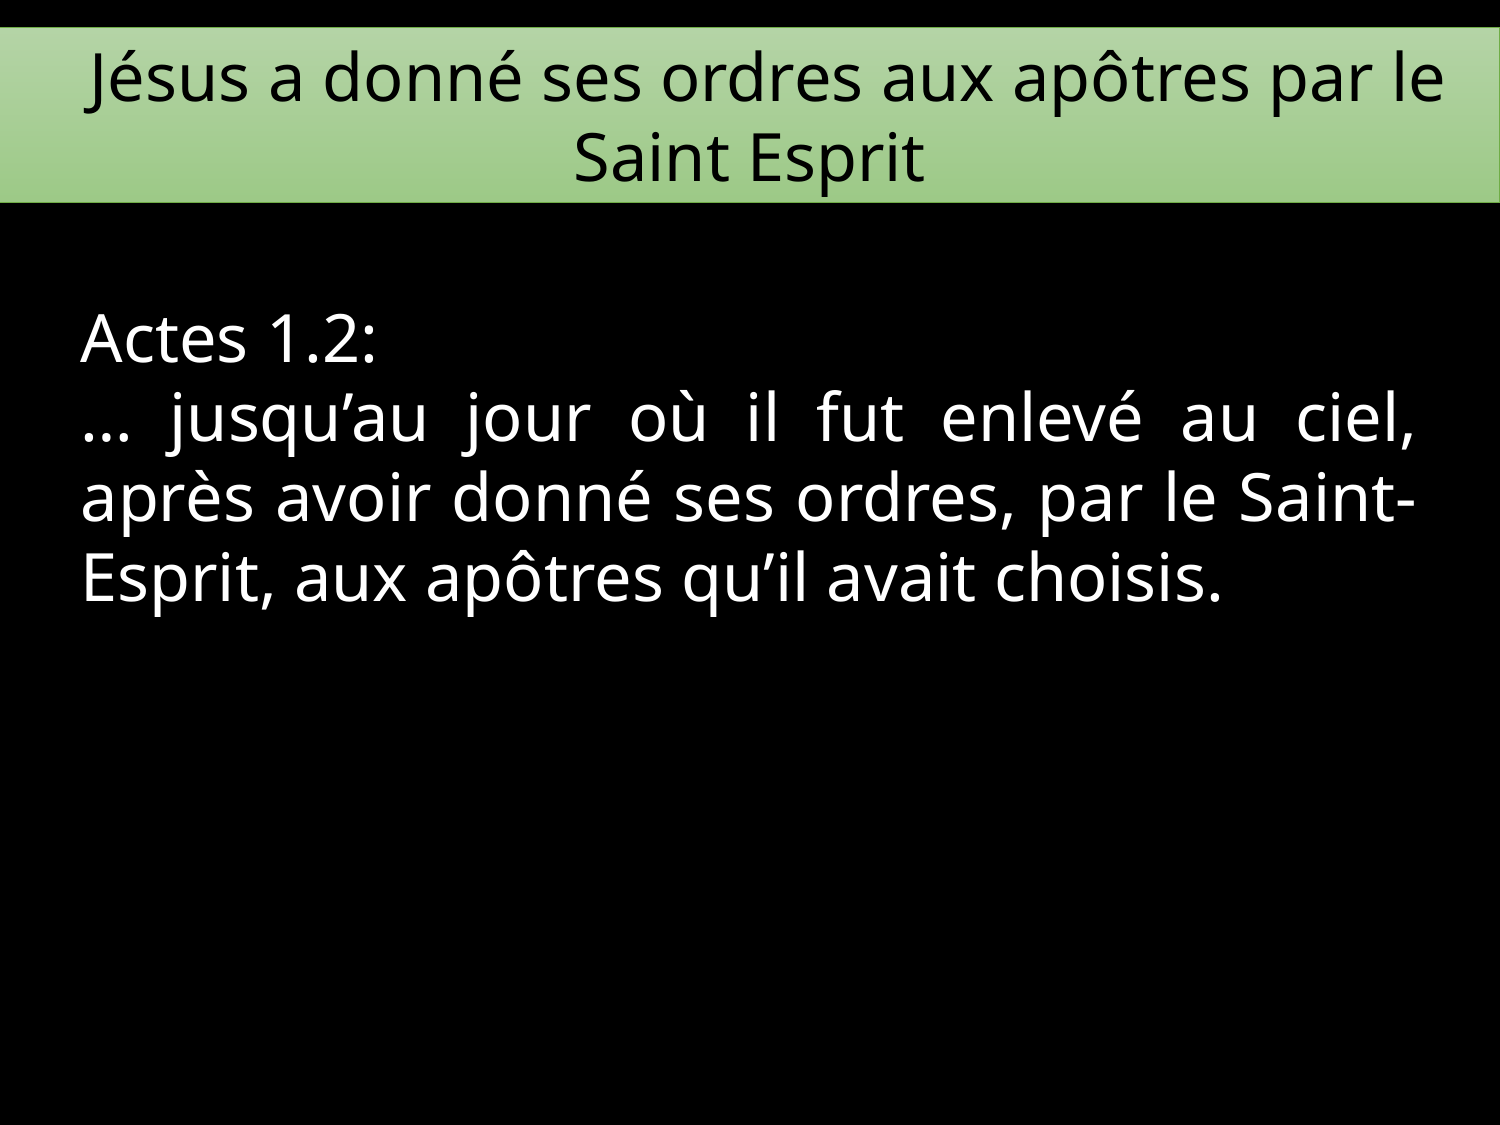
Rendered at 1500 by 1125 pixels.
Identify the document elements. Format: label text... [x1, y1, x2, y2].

text_box Jésus a donné ses ordres aux apôtres par le Saint Esprit [0, 27, 1500, 203]
text_box Actes 1.2: … jusqu’au jour où il fut enlevé au ciel, après avoir donné ses ordres, par le Saint-Esprit, aux apôtres qu’il avait choisis. [65, 287, 1434, 623]
